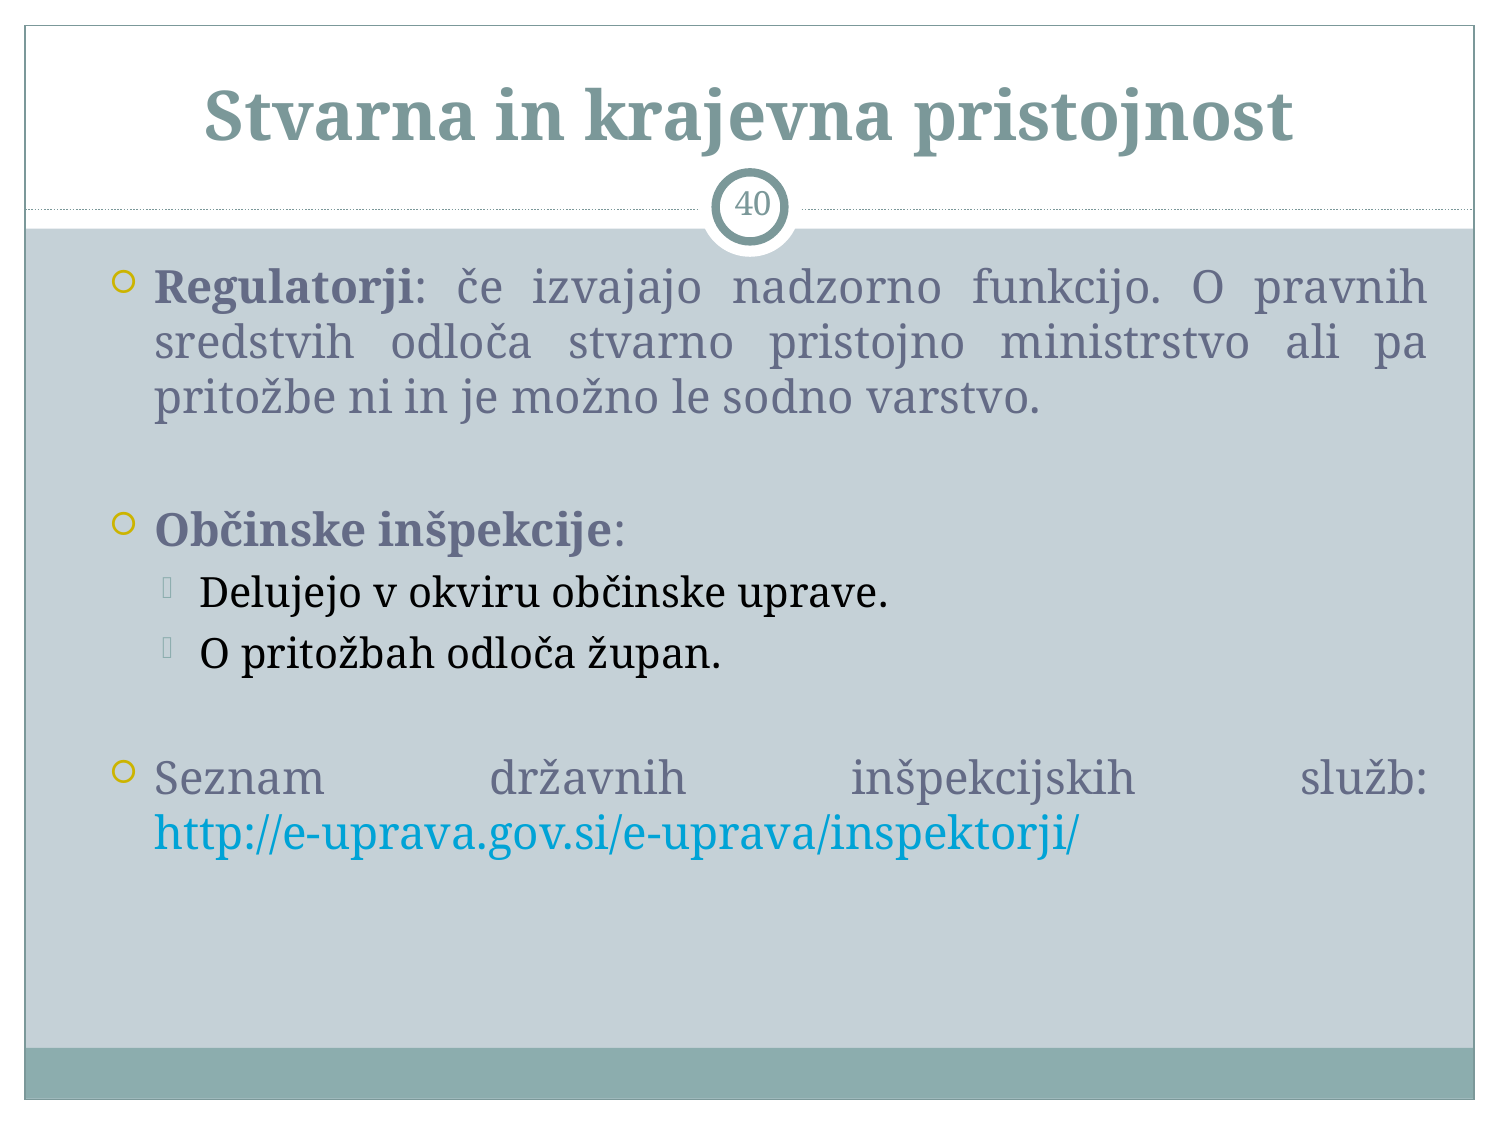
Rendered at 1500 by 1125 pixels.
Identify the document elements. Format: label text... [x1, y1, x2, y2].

title Stvarna in krajevna pristojnost [49, 37, 1450, 162]
list Regulatorji: če izvajajo nadzorno funkcijo. O pravnih sredstvih odloča stvarno pristojno ministrstvo ali pa pritožbe ni in je možno le sodno varstvo. Občinske inšpekcije: Delujejo v okviru občinske uprave. O pritožbah odloča župan. Seznam državnih inšpekcijskih služb: http://e-uprava.gov.si/e-uprava/inspektorji/ [49, 250, 1445, 1001]
text_box <number> [715, 168, 791, 241]
